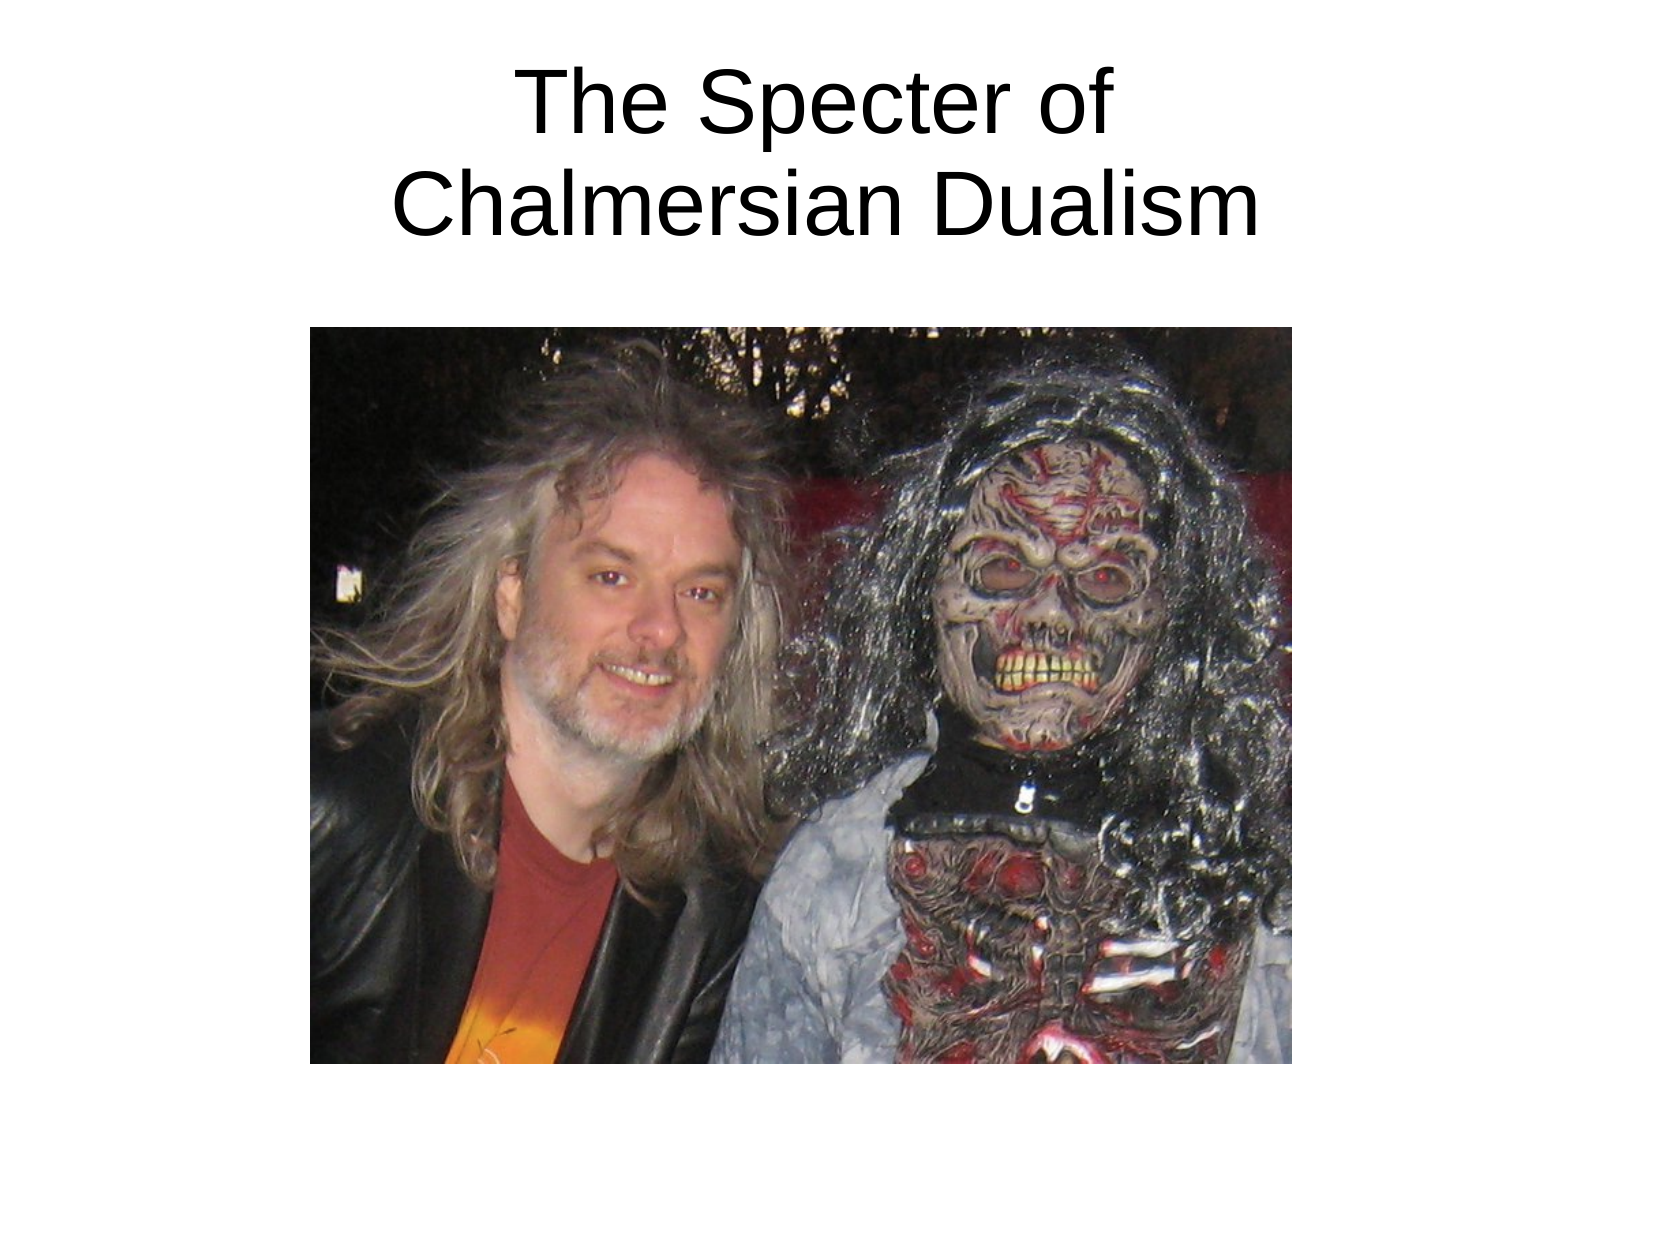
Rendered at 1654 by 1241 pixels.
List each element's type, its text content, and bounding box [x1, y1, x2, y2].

title The Specter of Chalmersian Dualism [82, 49, 1571, 257]
picture [310, 327, 1292, 1064]
